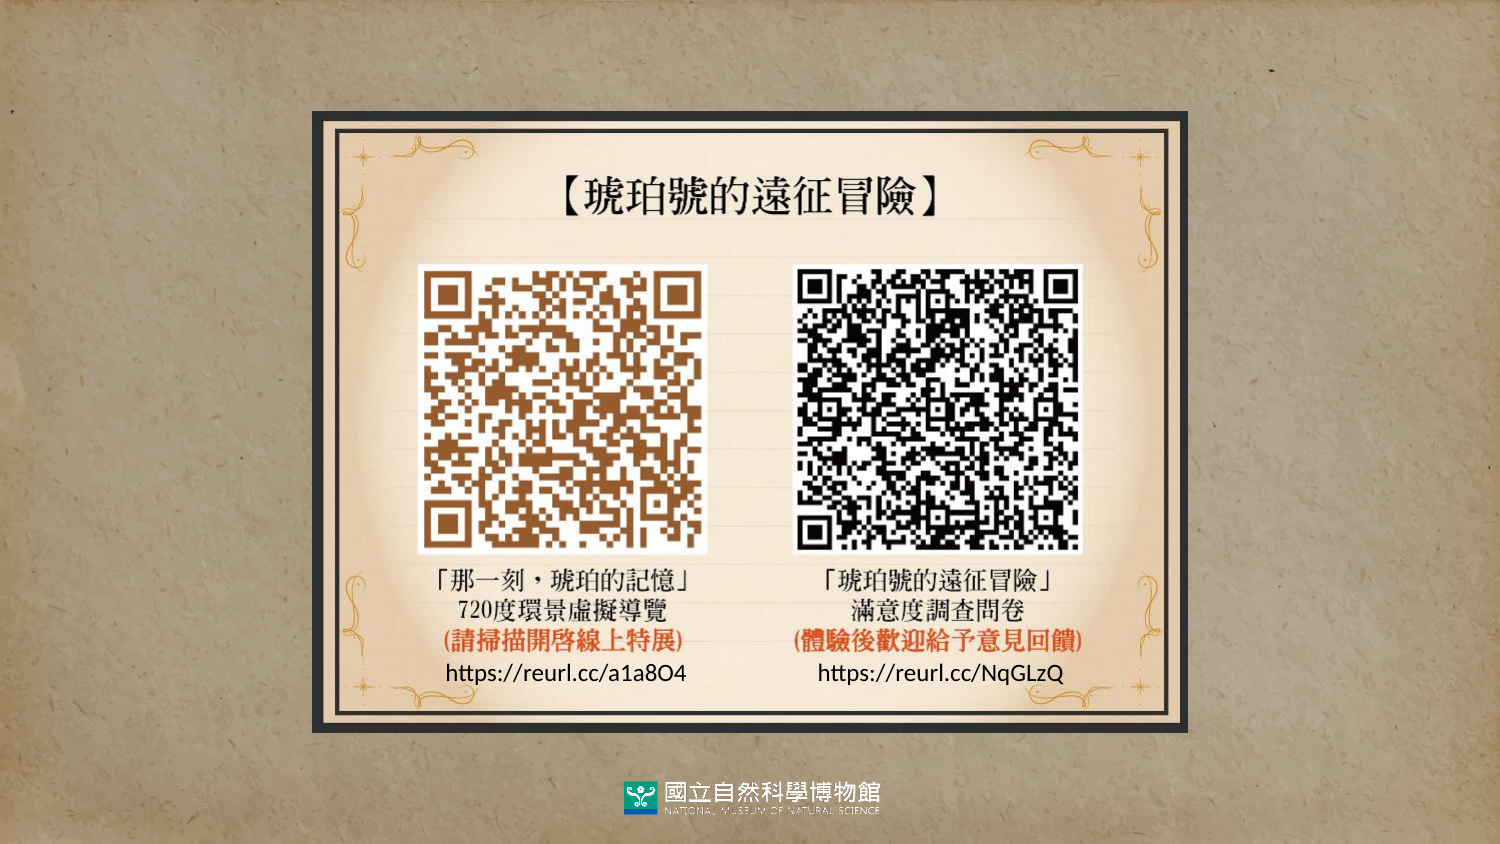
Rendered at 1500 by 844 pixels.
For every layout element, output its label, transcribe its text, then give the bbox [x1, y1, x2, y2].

text_box https://reurl.cc/NqGLzQ [802, 649, 1090, 695]
text_box https://reurl.cc/a1a8O4 [430, 649, 710, 695]
